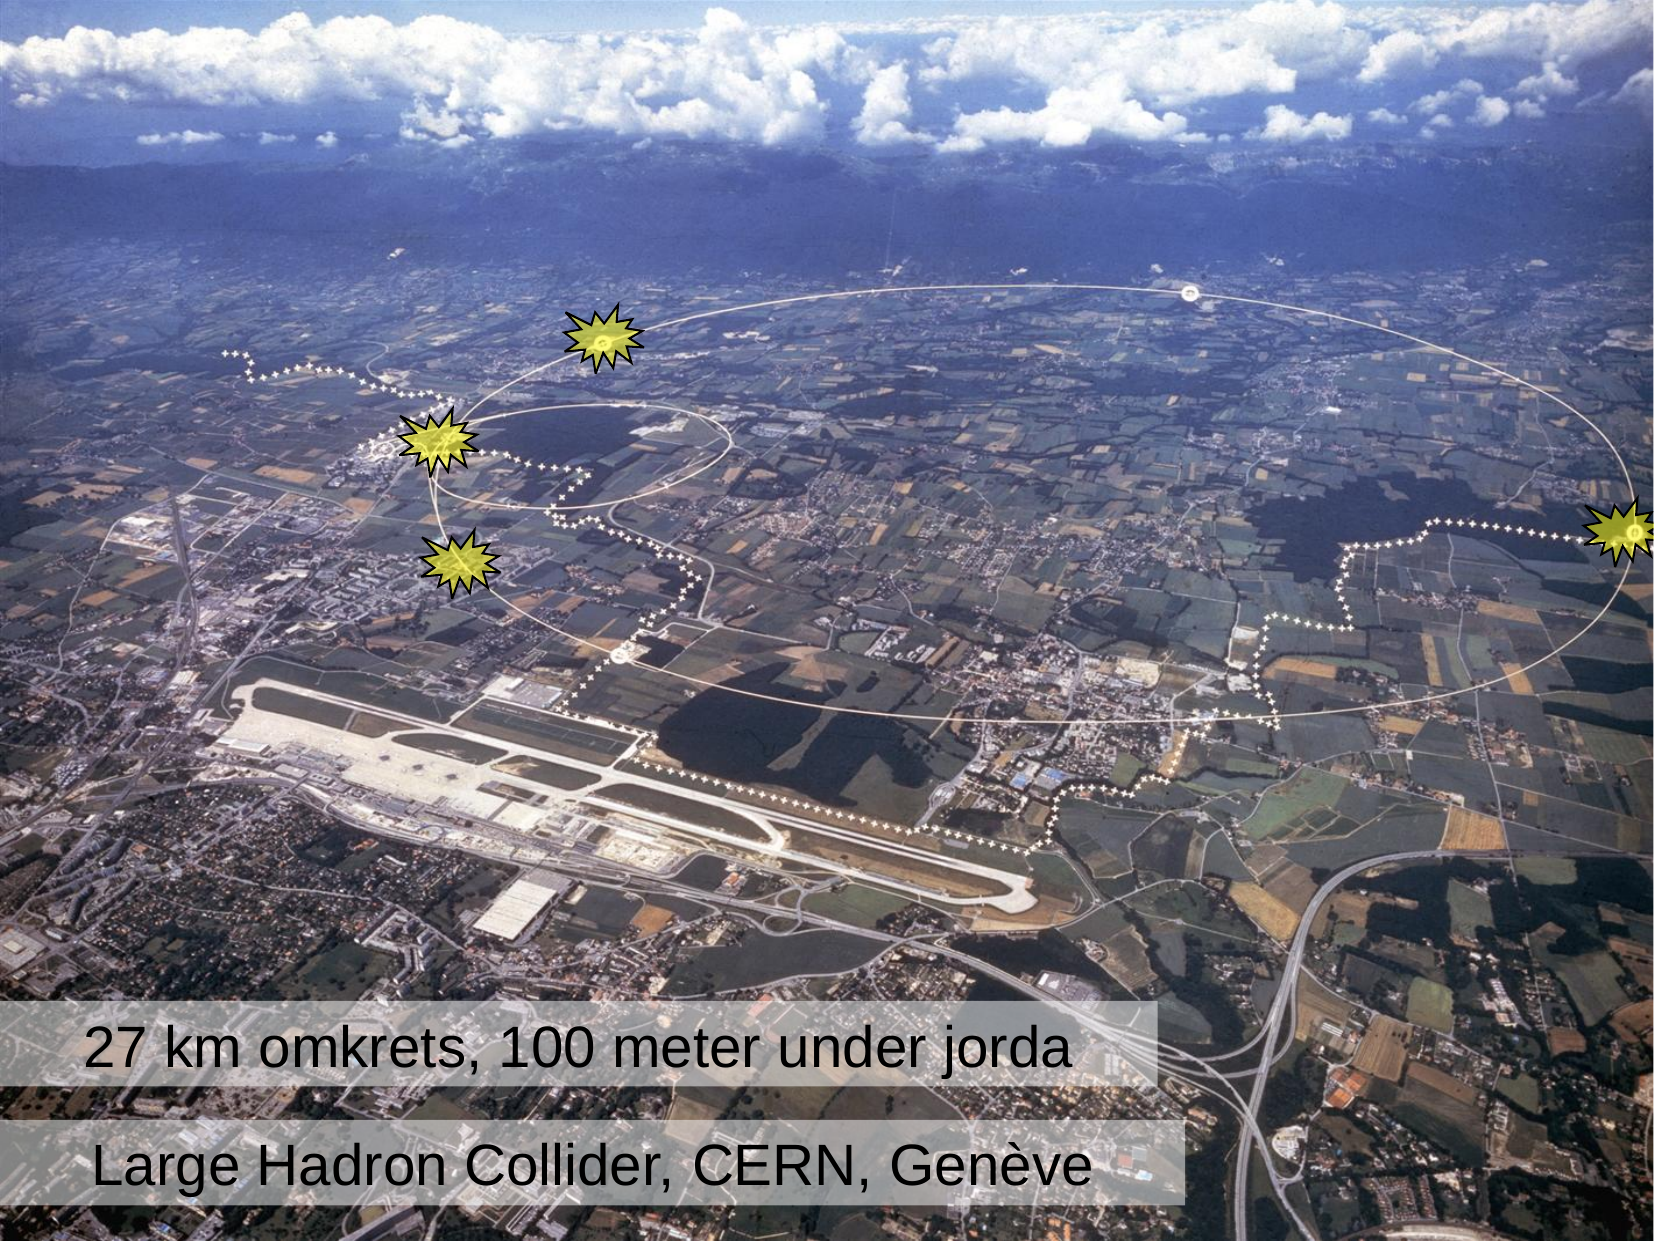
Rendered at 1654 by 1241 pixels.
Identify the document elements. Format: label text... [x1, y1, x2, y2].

text_box [420, 529, 501, 599]
picture [0, 0, 1654, 1241]
text_box [564, 304, 644, 374]
text_box Large Hadron Collider, CERN, Genève [0, 1119, 1186, 1206]
text_box [1583, 498, 1654, 567]
text_box [398, 408, 479, 478]
text_box 27 km omkrets, 100 meter under jorda [0, 1000, 1158, 1087]
